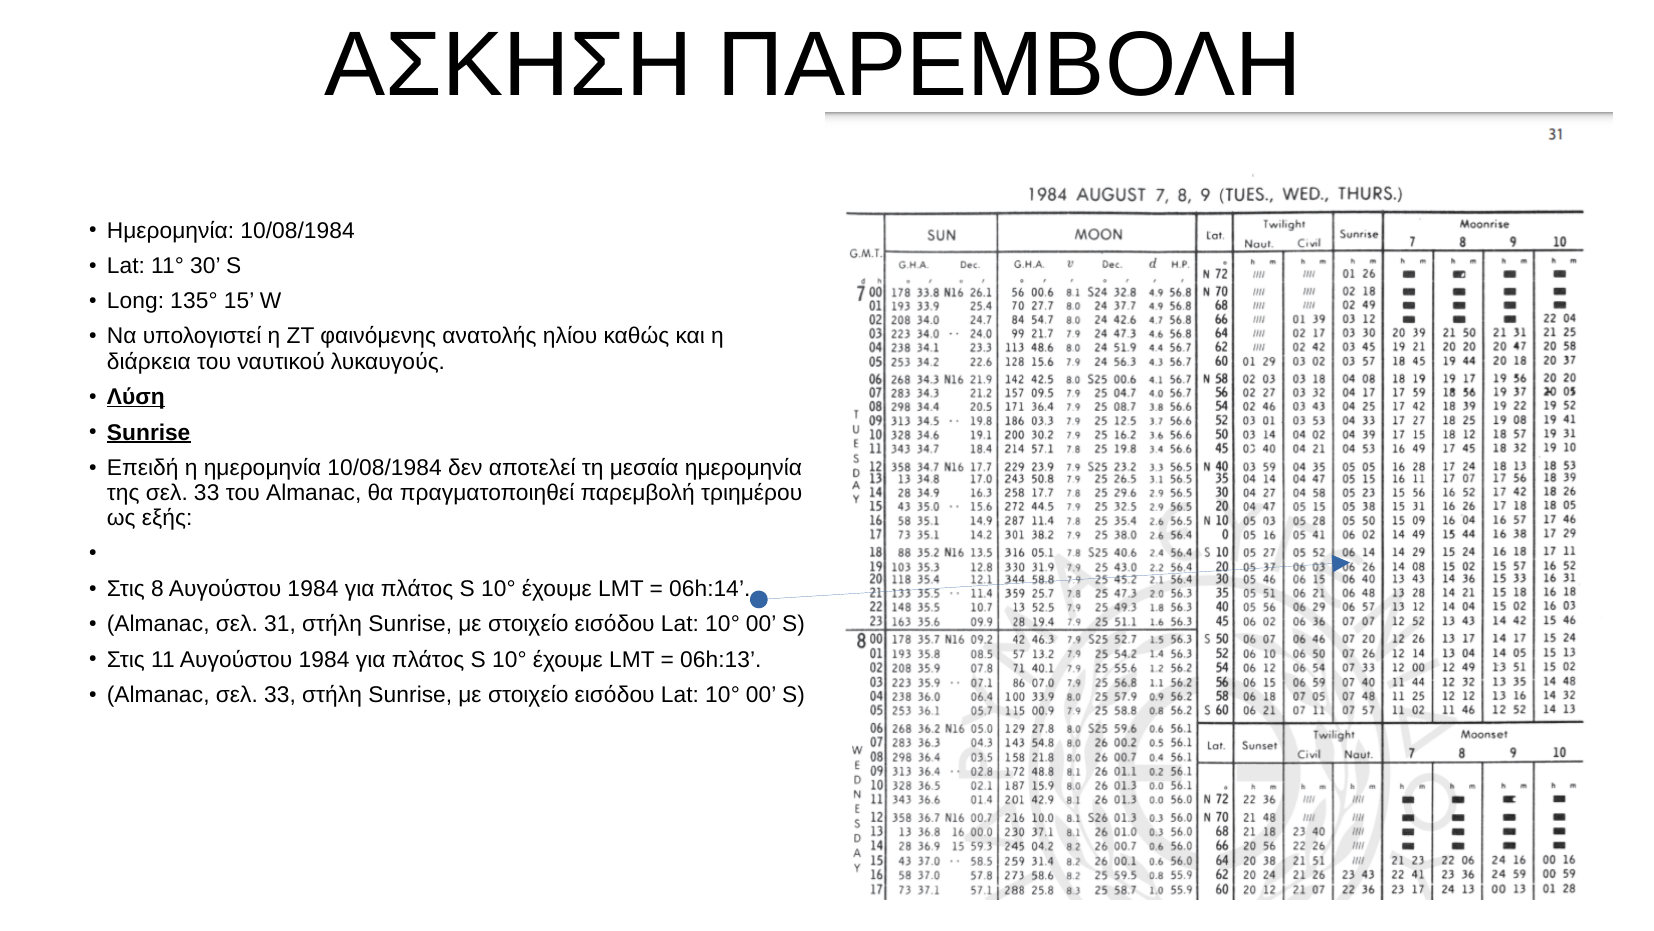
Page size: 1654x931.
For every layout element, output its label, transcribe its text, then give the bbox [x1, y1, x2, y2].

list Ημερομηνία: 10/08/1984 Lat: 11° 30’ S Long: 135° 15’ W Να υπολογιστεί η ΖΤ φαινόμενης ανατολής ηλίου καθώς και η διάρκεια του ναυτικού λυκαυγούς. Λύση Sunrise Επειδή η ημερομηνία 10/08/1984 δεν αποτελεί τη μεσαία ημερομηνία της σελ. 33 του Almanac, θα πραγματοποιηθεί παρεμβολή τριημέρου ως εξής: Στις 8 Αυγούστου 1984 για πλάτος S 10° έχουμε LMT = 06h:14’. (Almanac, σελ. 31, στήλη Sunrise, με στοιχείο εισόδου Lat: 10° 00’ S) Στις 11 Αυγούστου 1984 για πλάτος S 10° έχουμε LMT = 06h:13’. (Almanac, σελ. 33, στήλη Sunrise, με στοιχείο εισόδου Lat: 10° 00’ S) [82, 217, 809, 758]
picture [825, 112, 1613, 901]
title ΑΣΚΗΣΗ ΠΑΡΕΜΒΟΛΗ [82, 12, 1571, 218]
